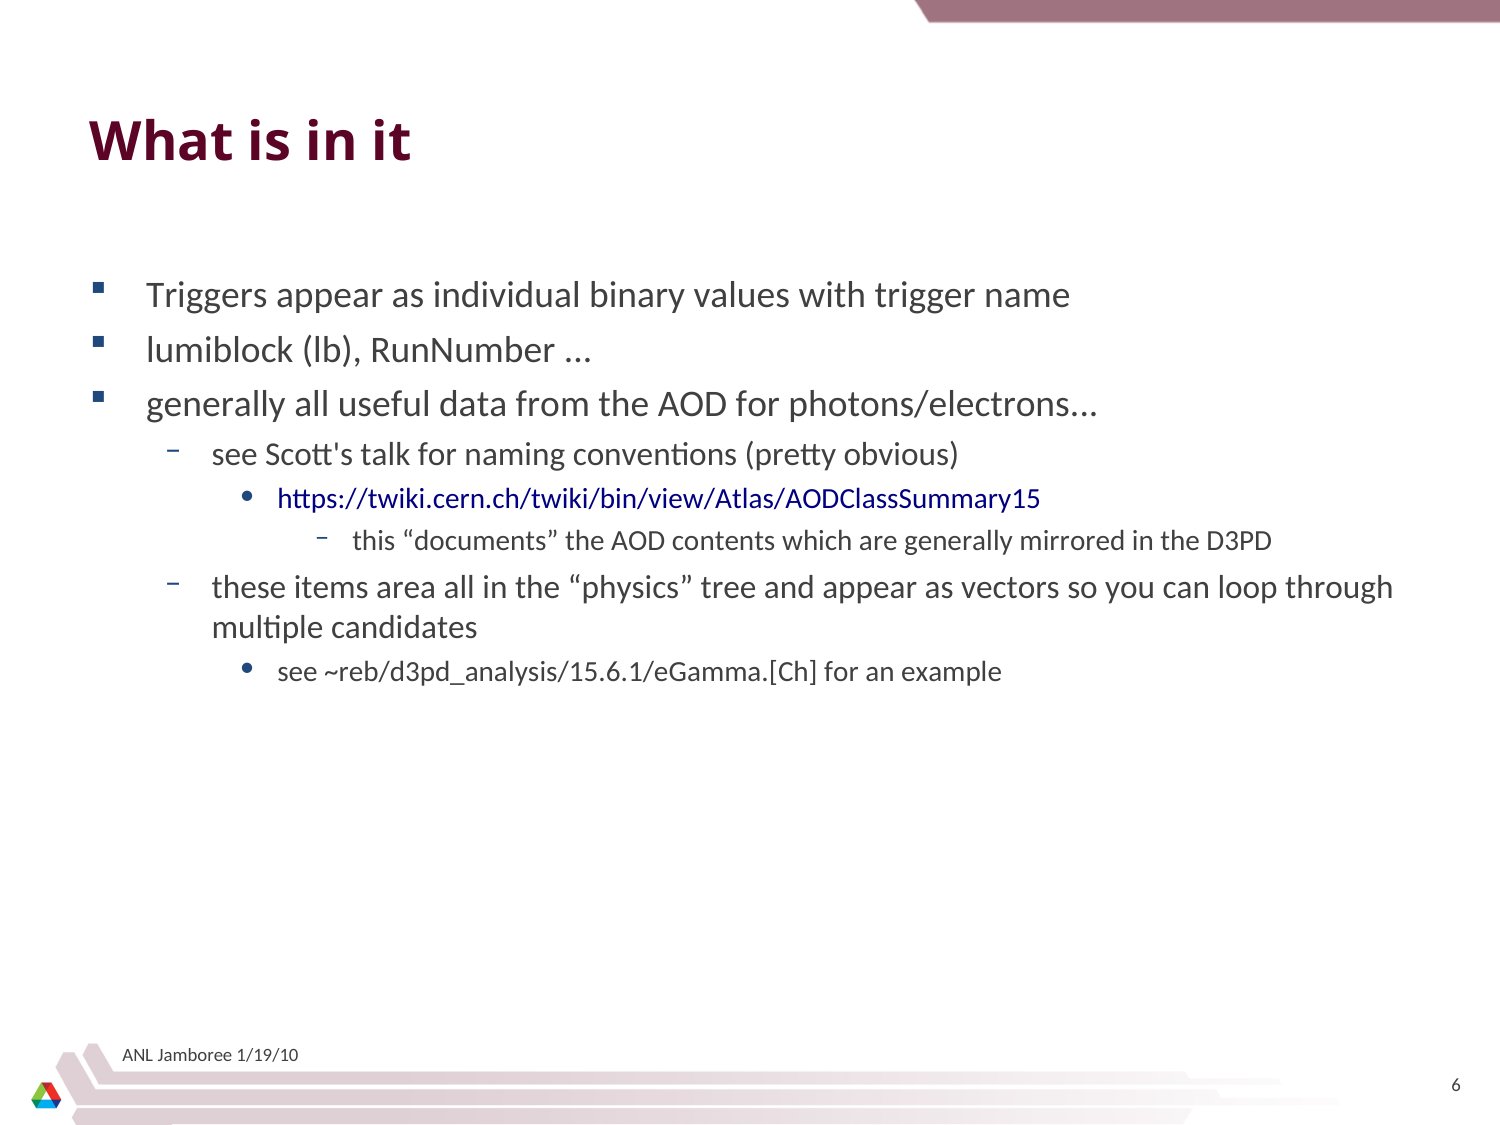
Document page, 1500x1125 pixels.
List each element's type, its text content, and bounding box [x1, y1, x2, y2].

title What is in it [75, 37, 1426, 241]
picture [0, 0, 1500, 24]
picture [0, 1037, 1500, 1125]
list Triggers appear as individual binary values with trigger name lumiblock (lb), RunNumber ... generally all useful data from the AOD for photons/electrons... see Scott's talk for naming conventions (pretty obvious) https://twiki.cern.ch/twiki/bin/view/Atlas/AODClassSummary15 this “documents” the AOD contents which are generally mirrored in the D3PD these items area all in the “physics” tree and appear as vectors so you can loop through multiple candidates see ~reb/d3pd_analysis/15.6.1/eGamma.[Ch] for an example [75, 262, 1426, 1006]
